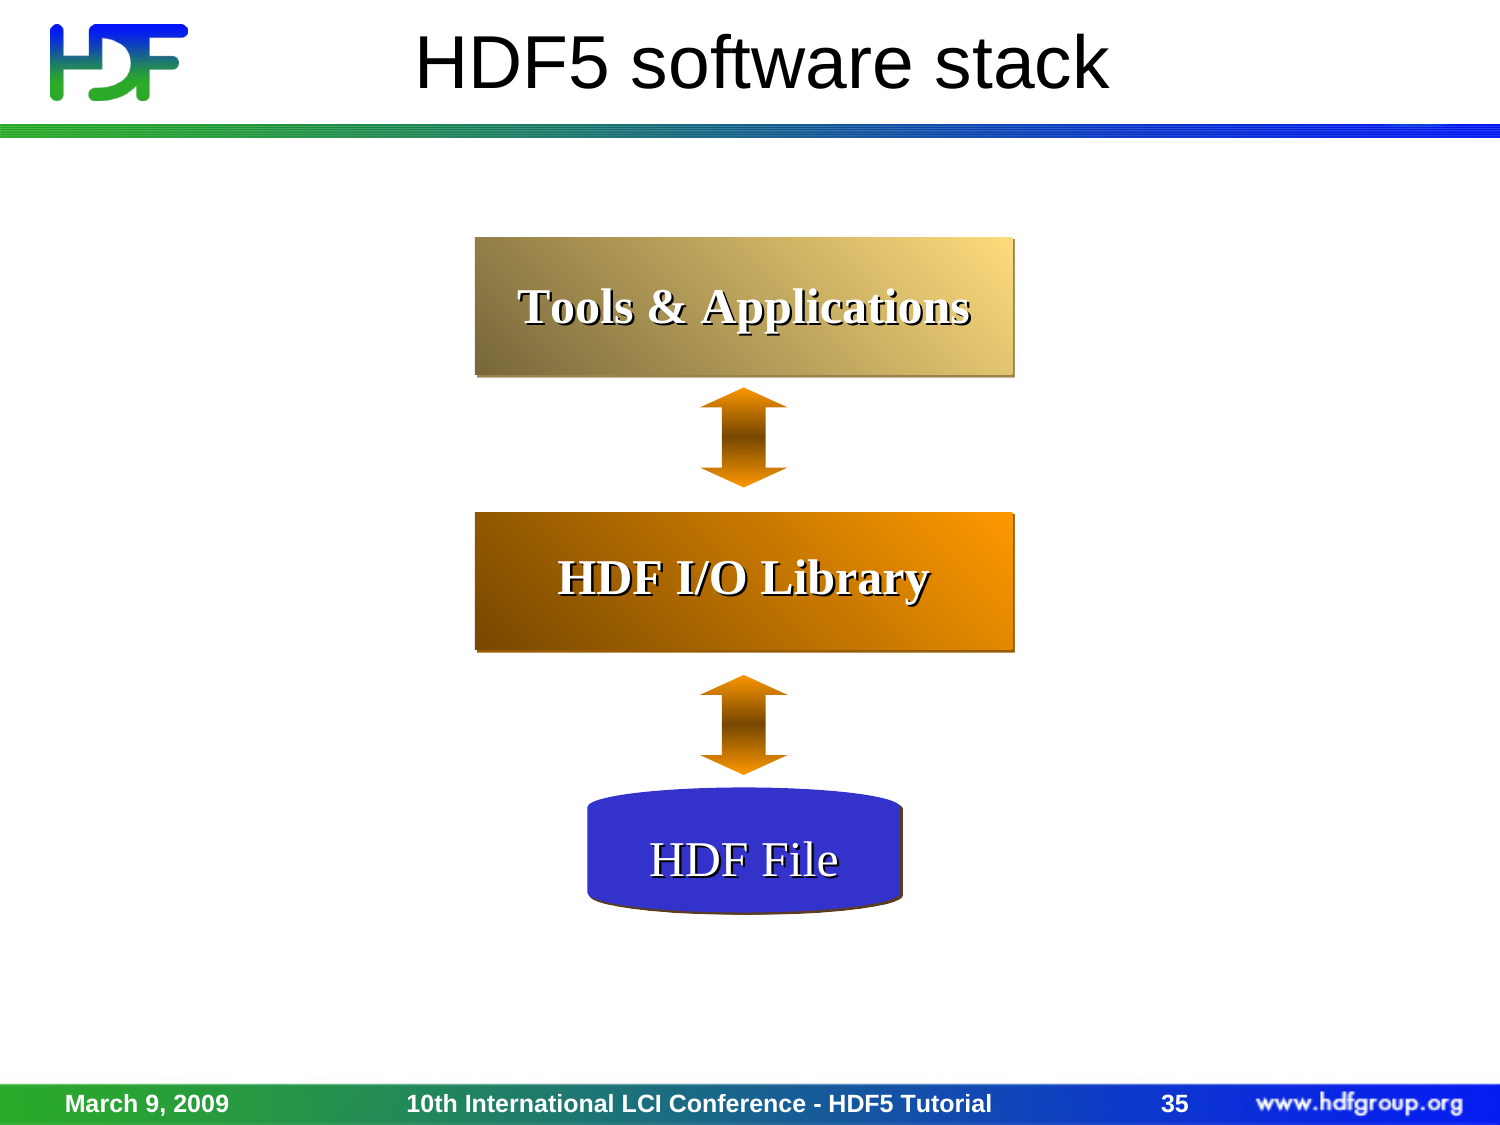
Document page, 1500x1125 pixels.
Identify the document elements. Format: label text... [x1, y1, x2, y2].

title HDF5 software stack [187, 13, 1338, 113]
text_box 10th International LCI Conference - HDF5 Tutorial [374, 1087, 1026, 1125]
text_box [699, 387, 788, 488]
picture [0, 0, 1500, 1125]
text_box March 9, 2009 [49, 1087, 374, 1125]
text_box <number> [1112, 1087, 1238, 1125]
text_box Tools & Applications [474, 237, 1013, 376]
text_box HDF File [587, 787, 901, 913]
text_box [699, 674, 788, 775]
text_box HDF I/O Library [474, 512, 1013, 650]
